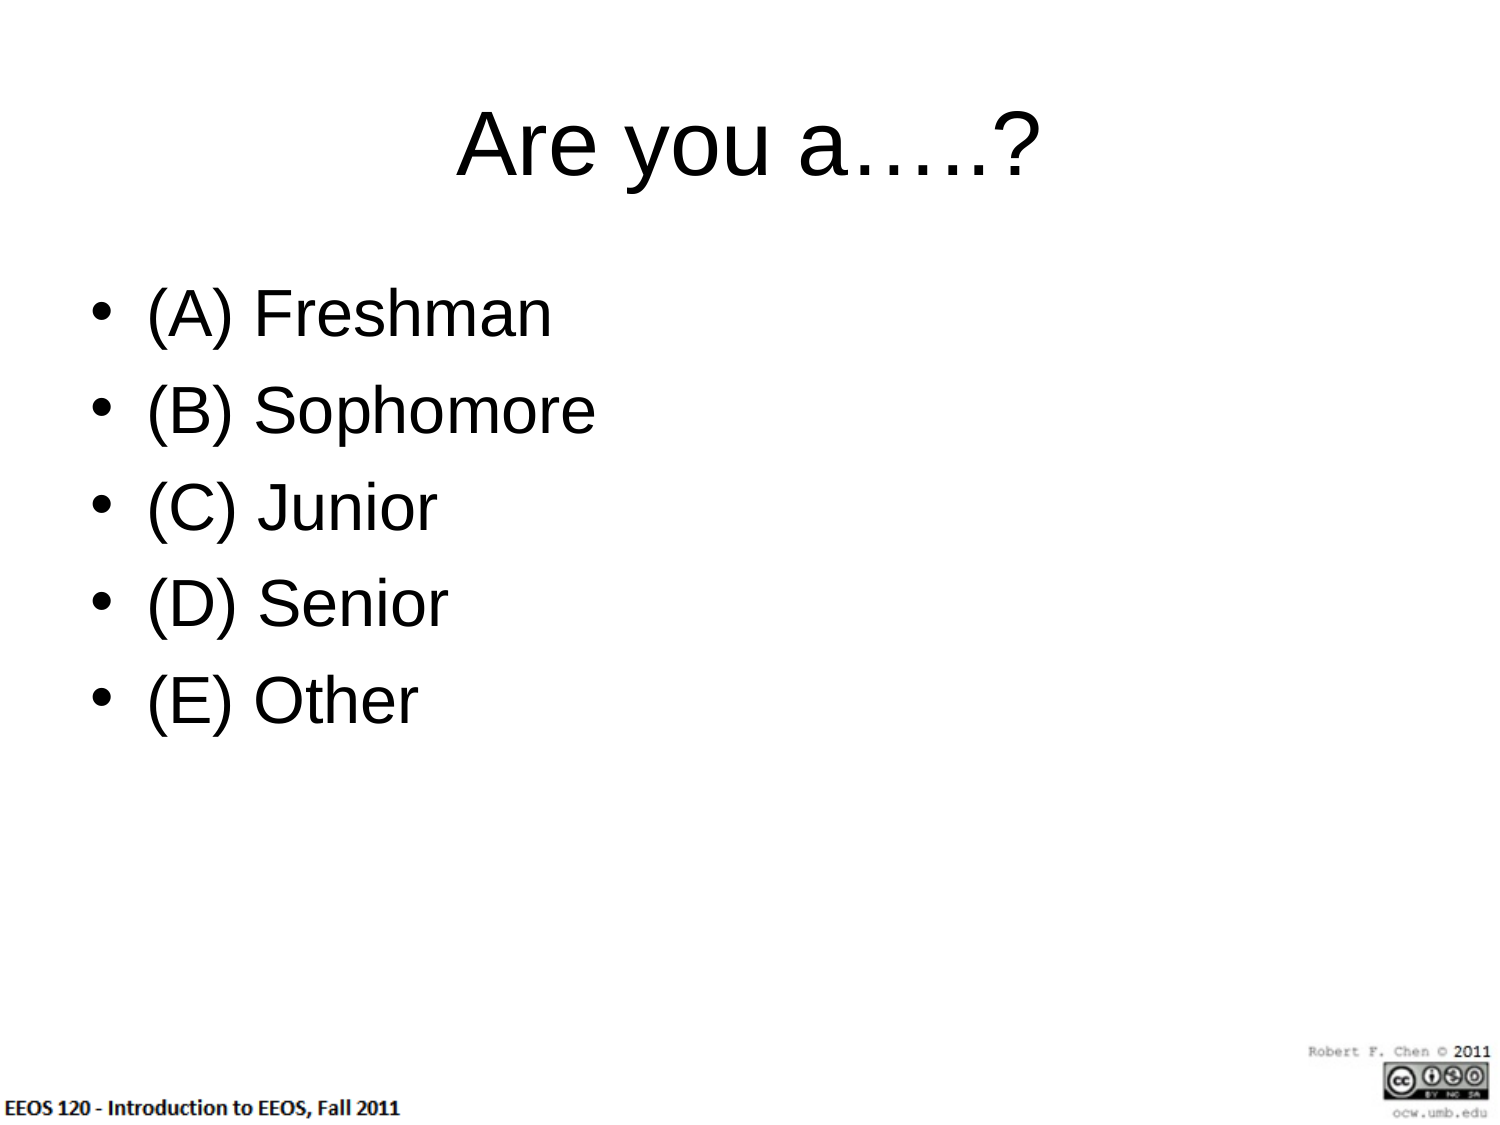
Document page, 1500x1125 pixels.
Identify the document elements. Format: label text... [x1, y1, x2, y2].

picture [0, 1090, 405, 1125]
picture [1301, 1040, 1500, 1125]
list (A) Freshman (B) Sophomore (C) Junior (D) Senior (E) Other [75, 262, 1426, 1006]
title Are you a…..? [75, 45, 1426, 233]
